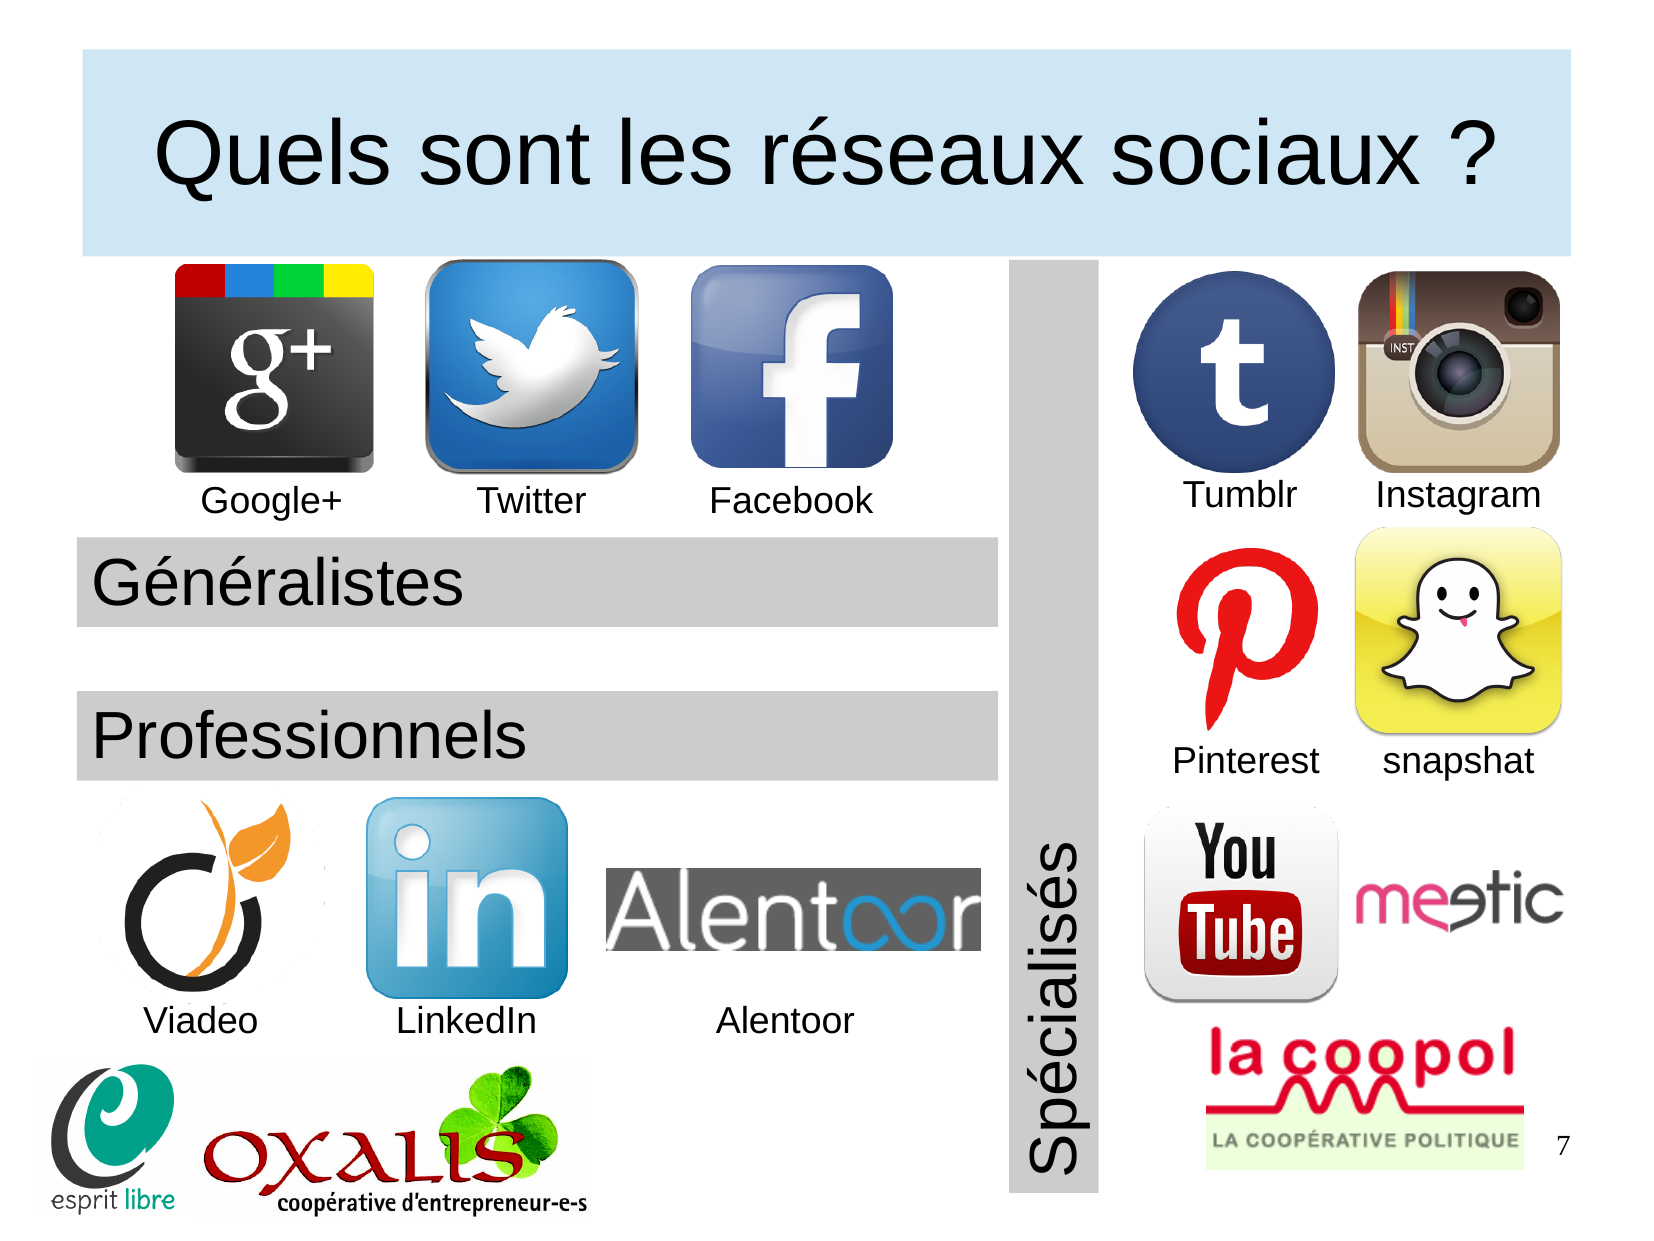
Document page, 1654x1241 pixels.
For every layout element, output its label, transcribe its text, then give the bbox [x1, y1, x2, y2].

text_box Généralistes [76, 537, 999, 627]
text_box Tumblr [1133, 466, 1347, 526]
picture [1141, 525, 1565, 739]
picture [1133, 271, 1335, 466]
picture [1358, 271, 1560, 466]
title Quels sont les réseaux sociaux ? [82, 49, 1571, 257]
text_box Professionnels [76, 691, 999, 781]
picture [673, 247, 910, 485]
picture [88, 781, 325, 1004]
picture [1206, 1005, 1524, 1170]
picture [348, 781, 585, 1016]
picture [35, 1061, 189, 1216]
text_box snapshat [1352, 739, 1565, 792]
picture [606, 868, 981, 951]
picture [170, 264, 378, 473]
picture [1141, 804, 1577, 1004]
picture [198, 1062, 591, 1219]
text_box LinkedIn [360, 992, 573, 1052]
picture [413, 247, 650, 485]
text_box Viadeo [94, 992, 308, 1052]
text_box Twitter [437, 472, 626, 530]
text_box Facebook [685, 472, 898, 532]
text_box Pinterest [1139, 732, 1352, 792]
text_box Instagram [1352, 466, 1565, 525]
text_box Alentoor [679, 992, 892, 1052]
text_box Google+ [177, 472, 367, 530]
text_box Spécialisés [1009, 259, 1099, 1193]
